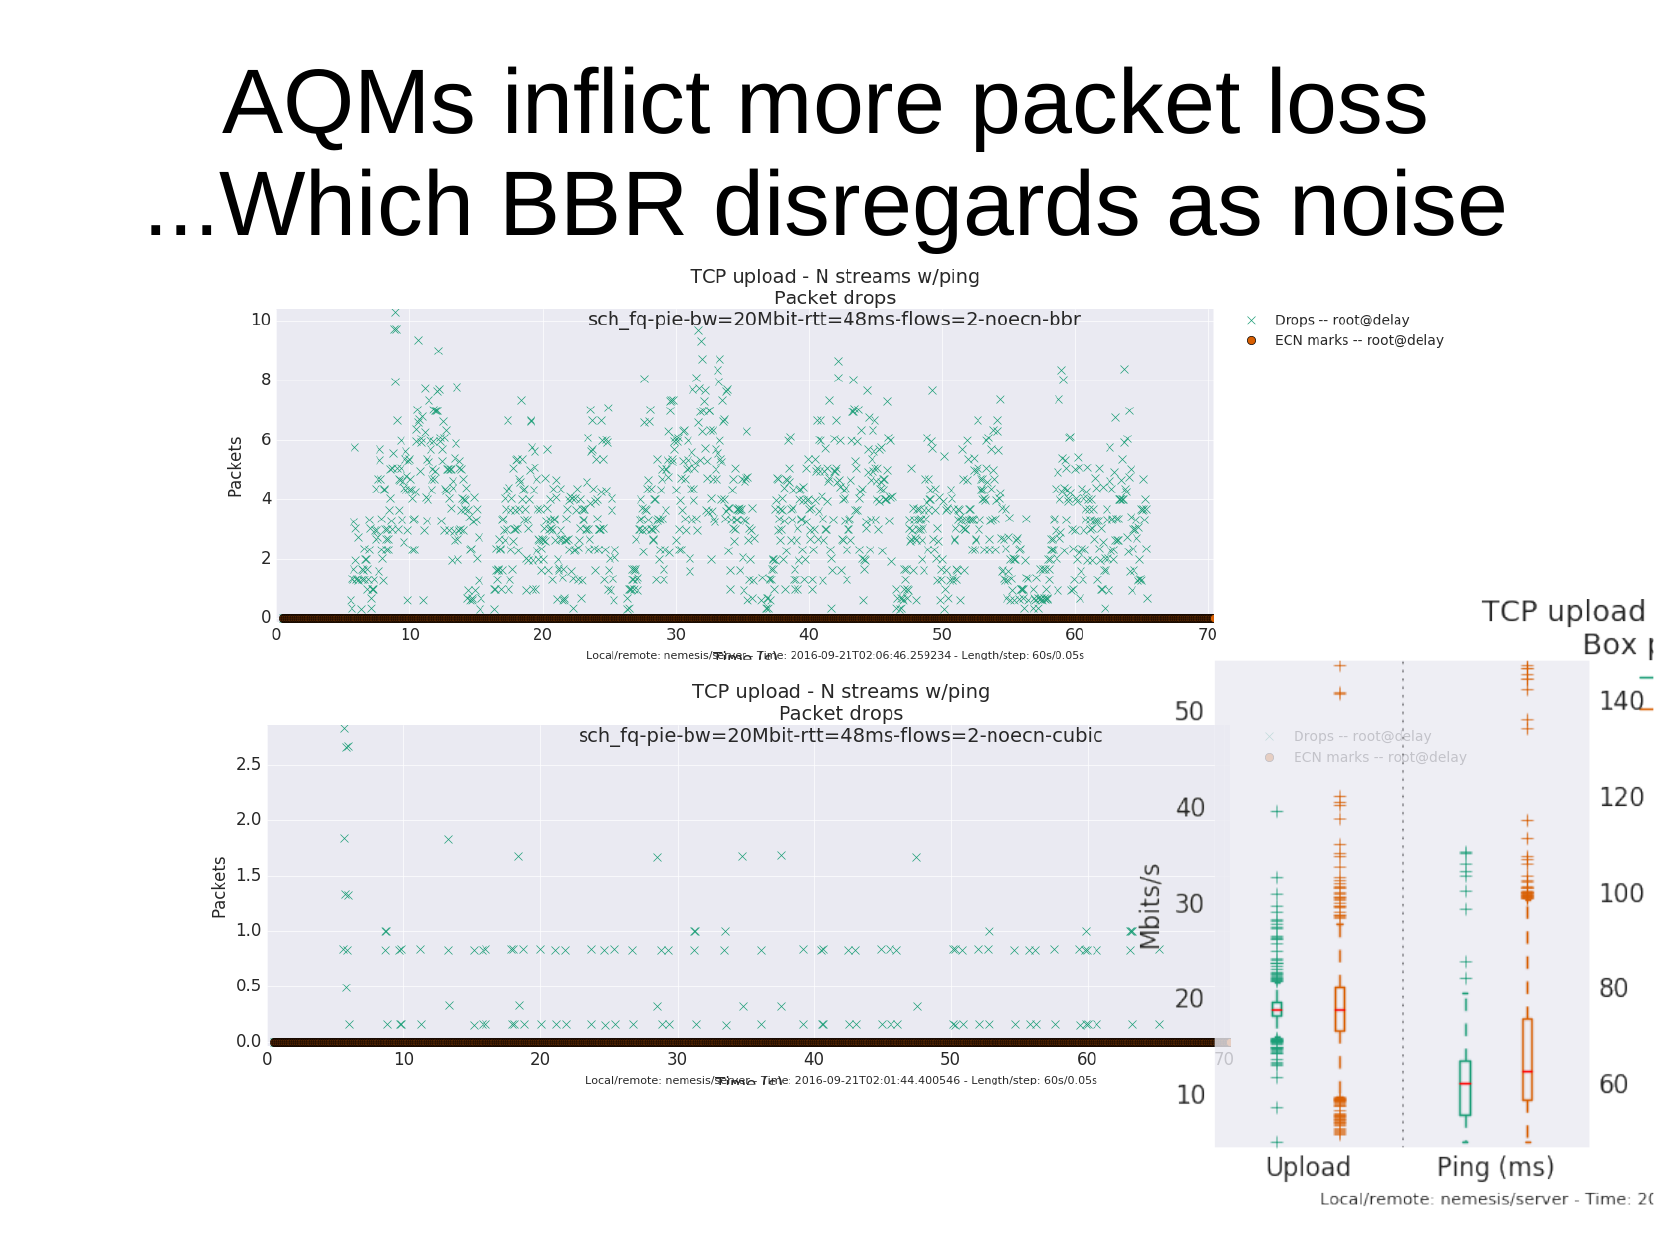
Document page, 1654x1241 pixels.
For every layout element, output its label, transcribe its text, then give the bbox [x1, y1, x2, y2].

title AQMs inflict more packet loss ...Which BBR disregards as noise [82, 49, 1571, 257]
picture [75, 269, 1654, 1208]
